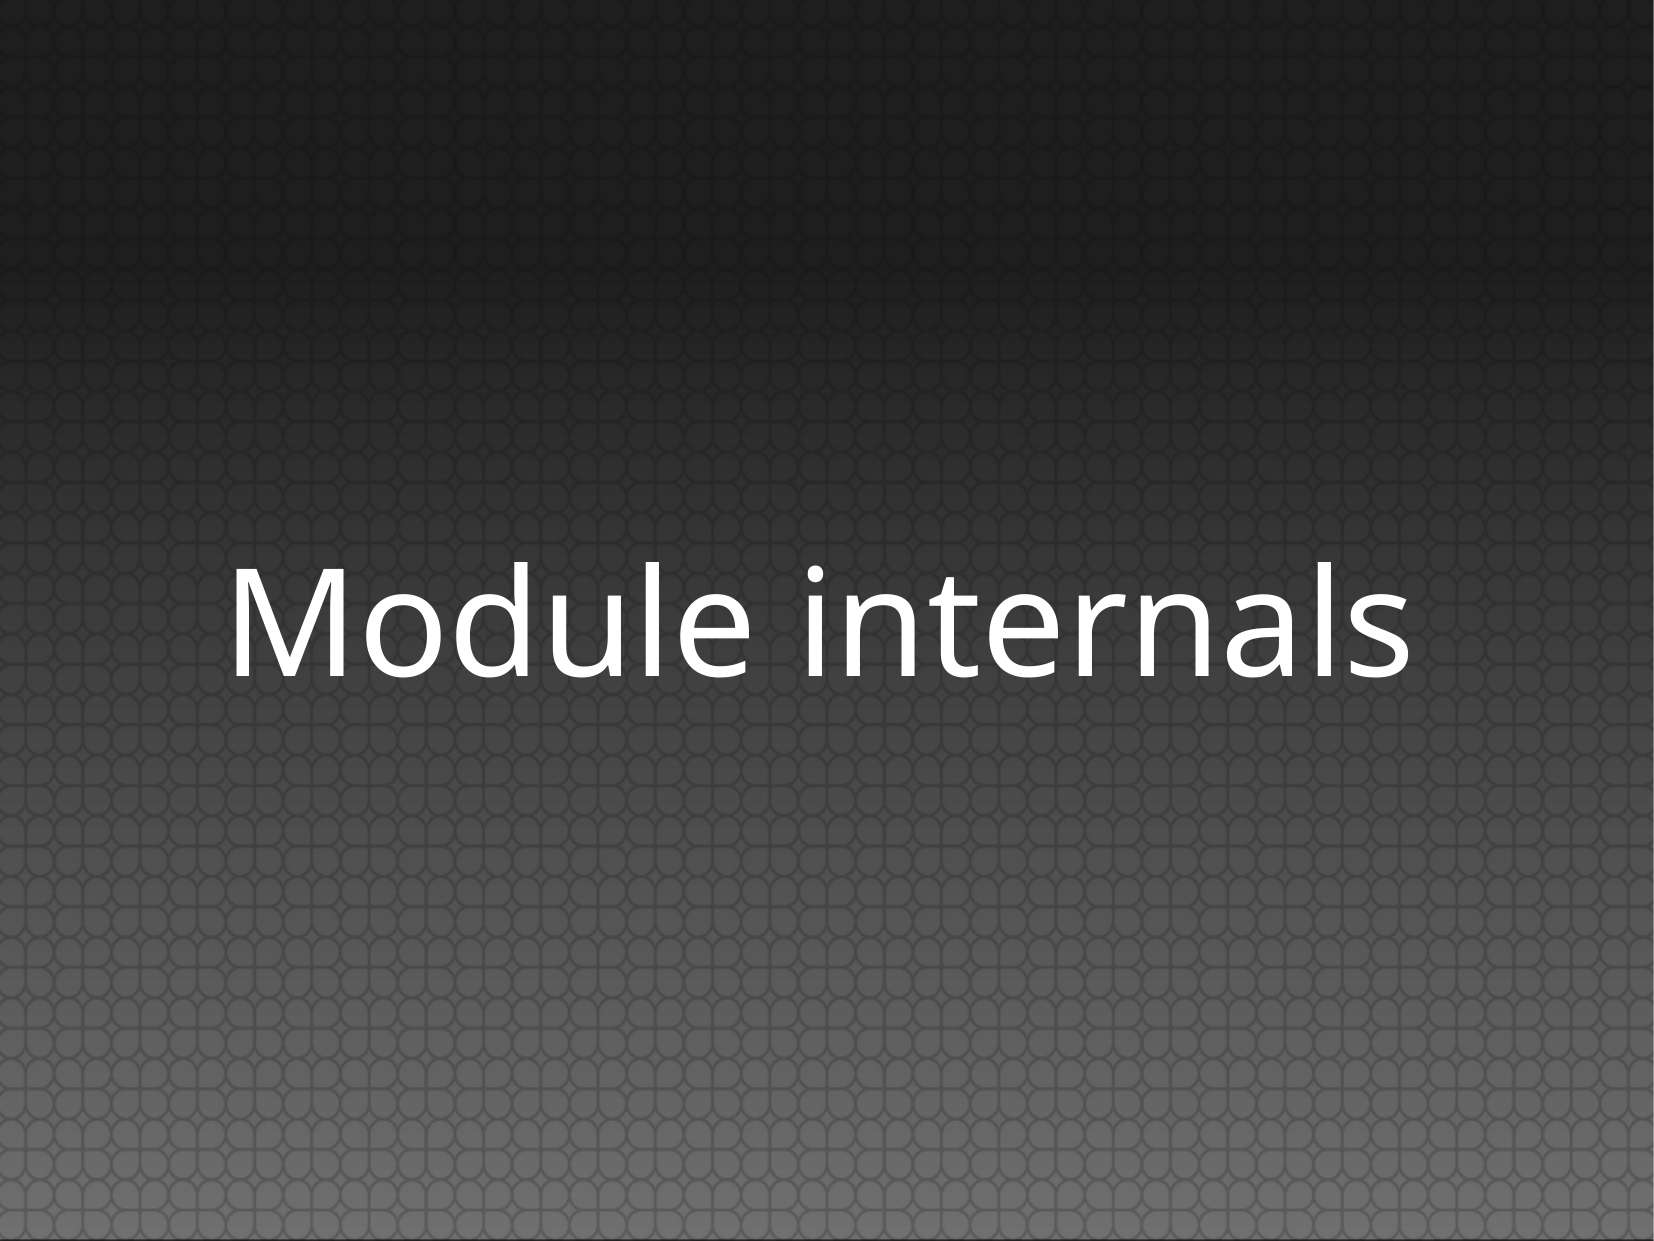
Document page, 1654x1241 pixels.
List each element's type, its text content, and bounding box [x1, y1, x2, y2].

title Module internals [75, 525, 1564, 713]
picture [0, 0, 1654, 1241]
